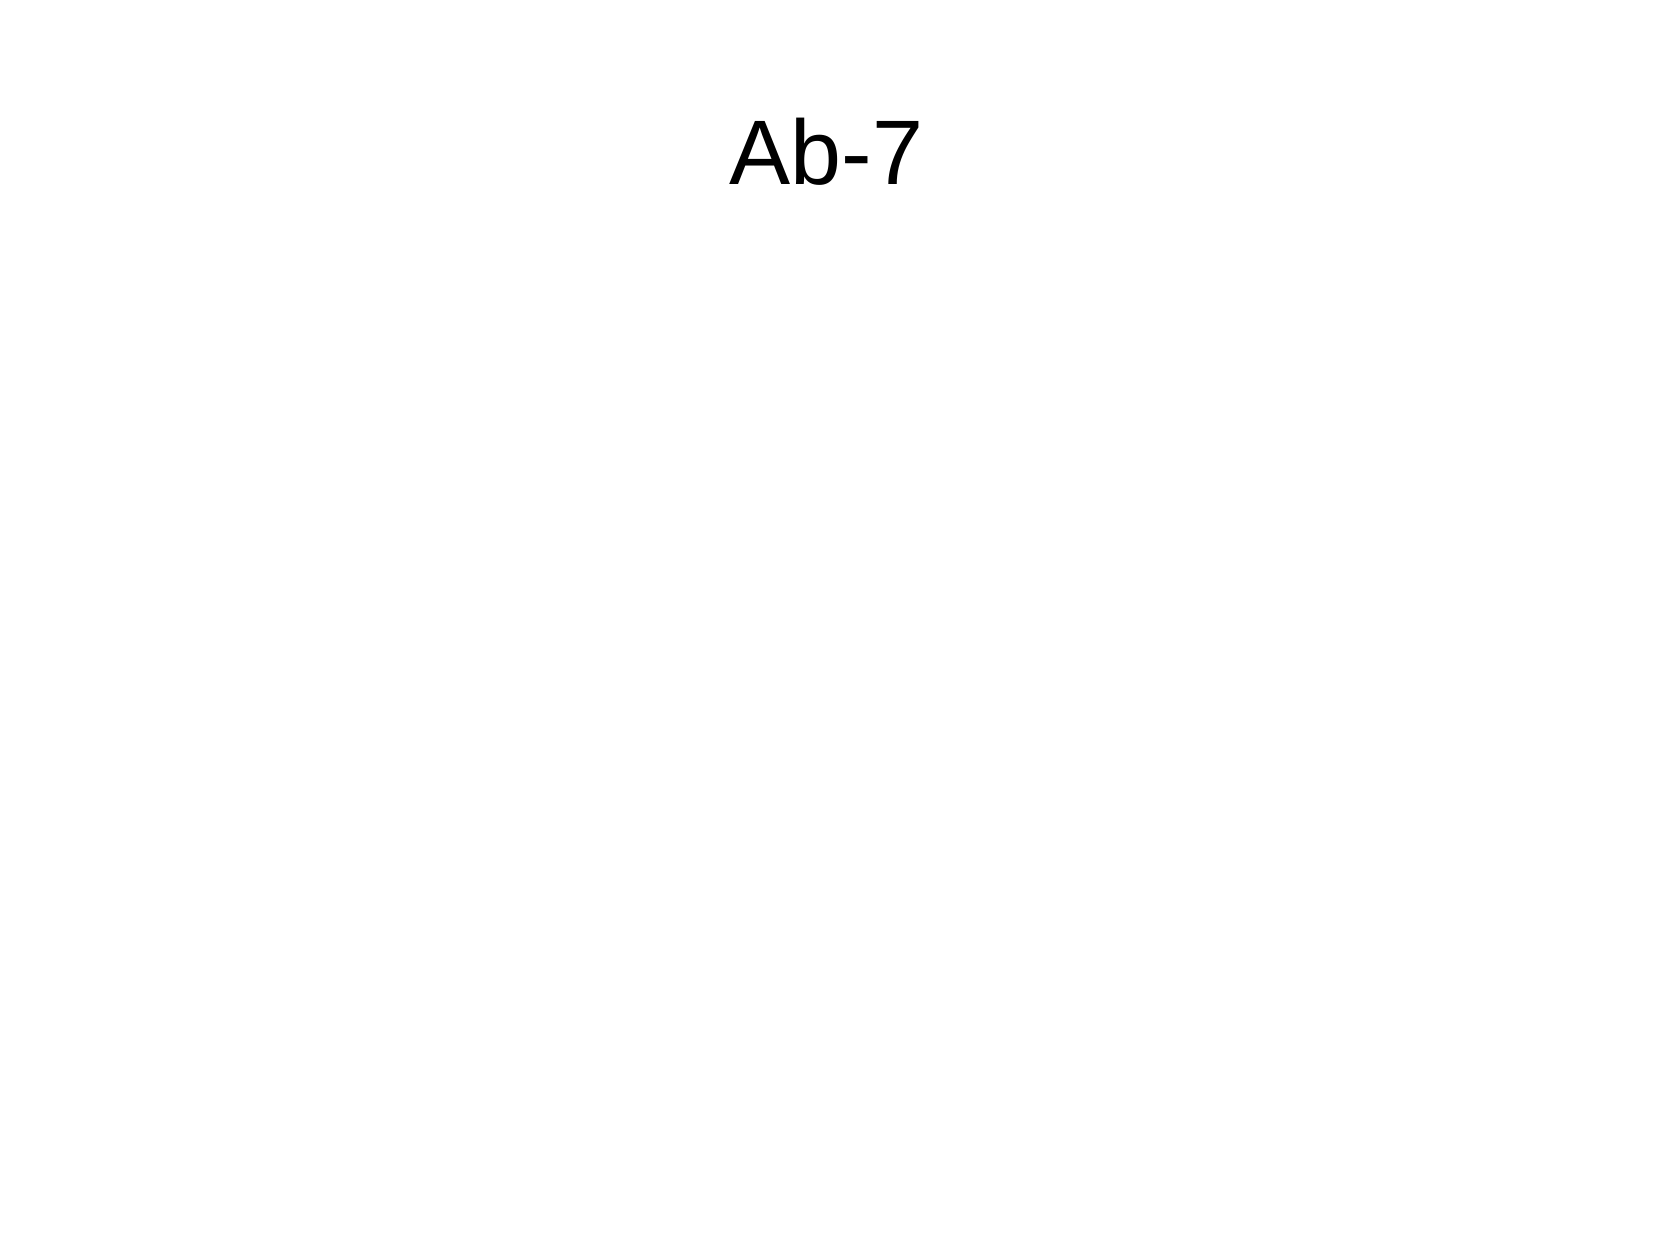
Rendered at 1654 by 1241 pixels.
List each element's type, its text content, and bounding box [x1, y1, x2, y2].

title Ab-7 [82, 49, 1571, 257]
